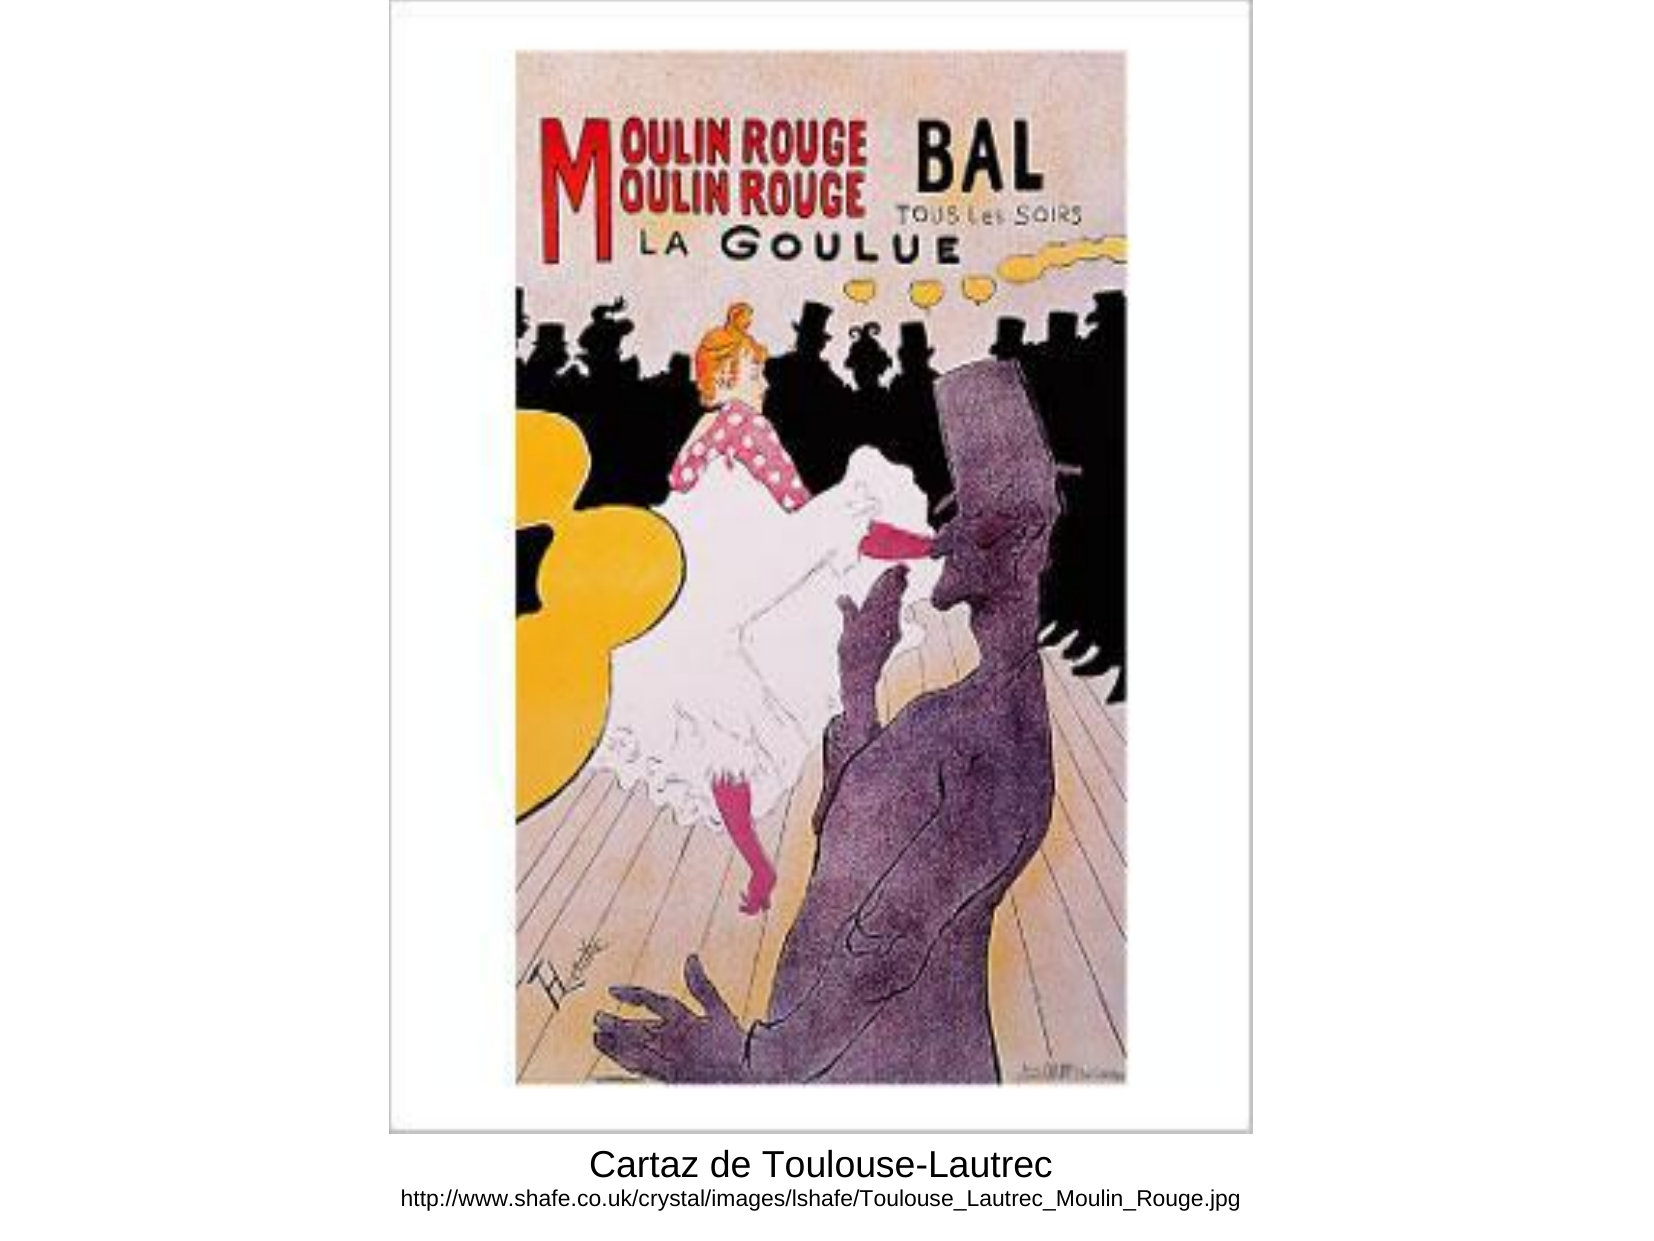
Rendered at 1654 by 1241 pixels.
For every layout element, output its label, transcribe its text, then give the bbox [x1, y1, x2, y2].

picture [389, 0, 1253, 1133]
text_box Cartaz de Toulouse-Lautrec http://www.shafe.co.uk/crystal/images/lshafe/Toulouse_Lautrec_Moulin_Rouge.jpg [94, 1133, 1548, 1191]
